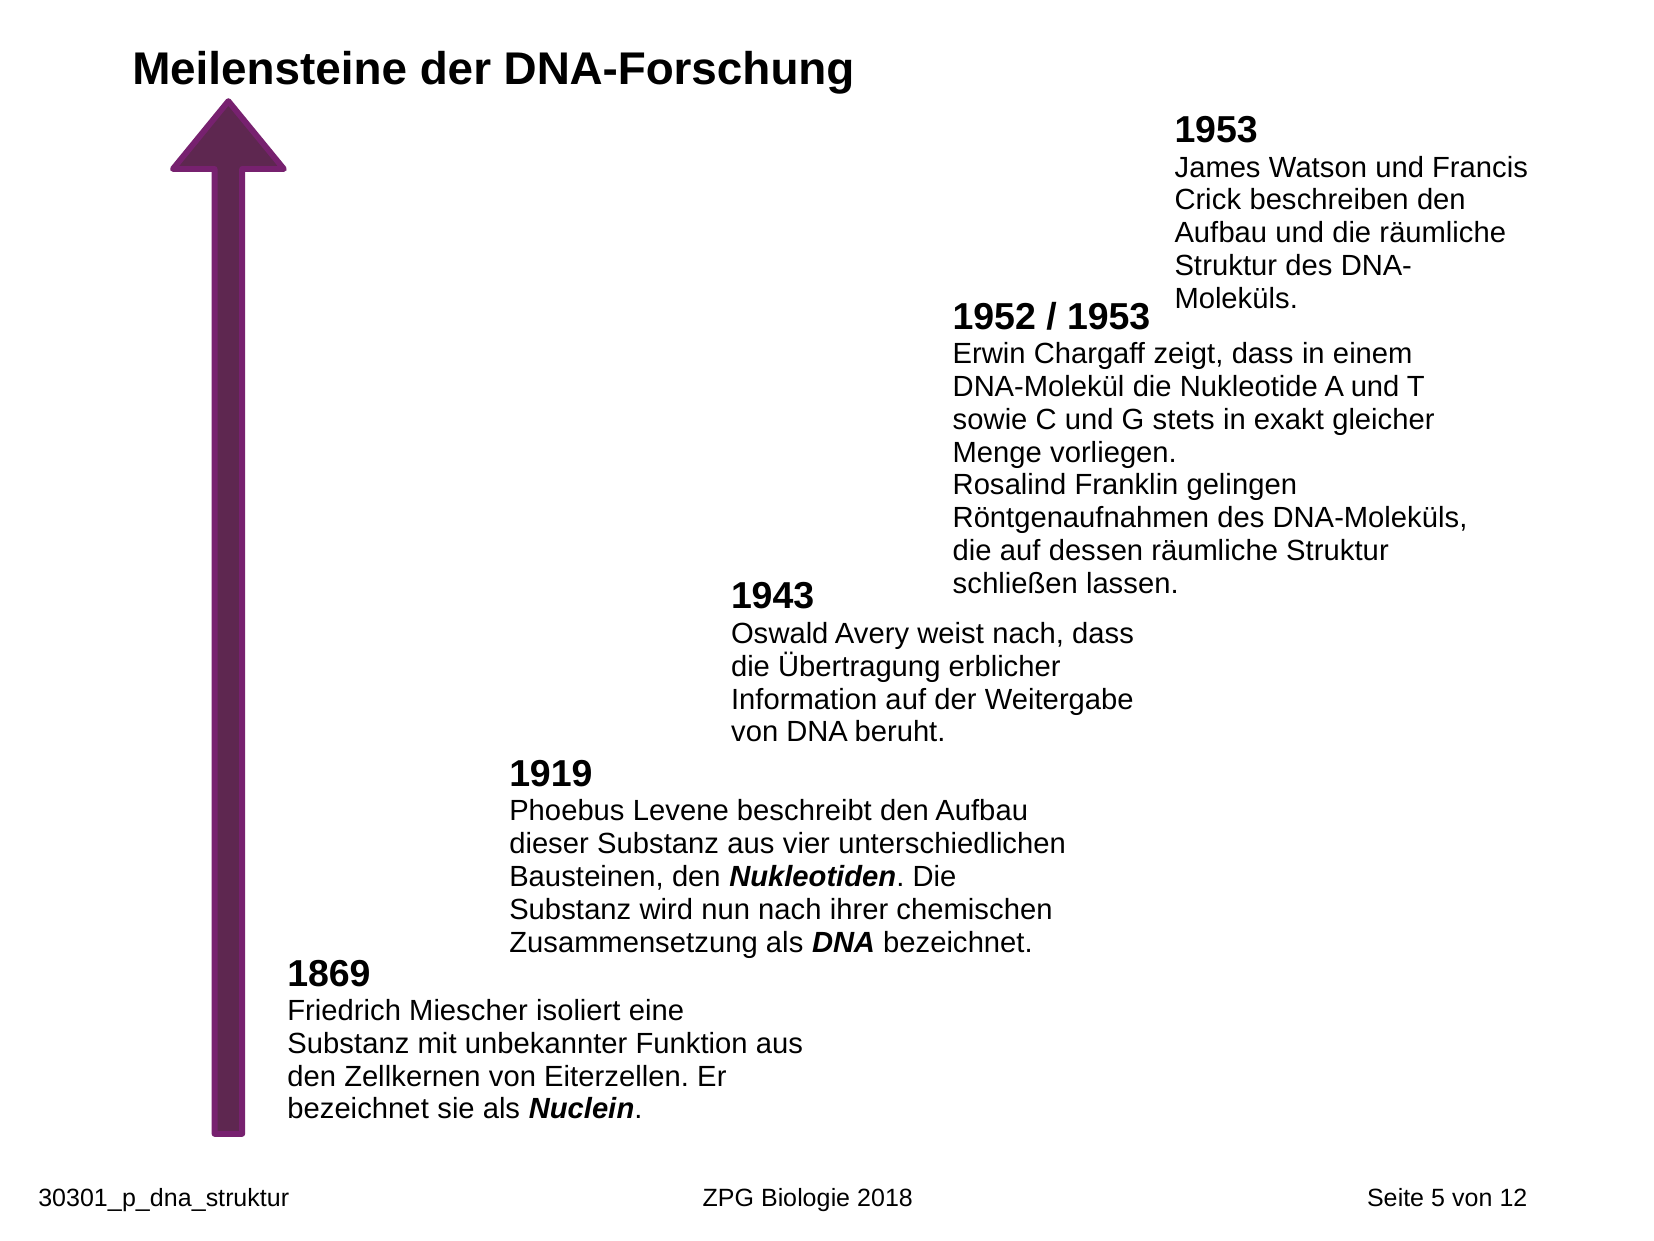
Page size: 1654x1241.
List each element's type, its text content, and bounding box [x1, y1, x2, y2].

text_box 30301_p_dna_struktur ZPG Biologie 2018 Seite 5 von 12 [23, 1176, 1619, 1220]
text_box 1952 / 1953 Erwin Chargaff zeigt, dass in einem DNA-Molekül die Nukleotide A und T sowie C und G stets in exakt gleicher Menge vorliegen. Rosalind Franklin gelingen Röntgenaufnahmen des DNA-Moleküls, die auf dessen räumliche Struktur schließen lassen. [937, 287, 1504, 607]
text_box 1919 Phoebus Levene beschreibt den Aufbau dieser Substanz aus vier unterschiedlichen Bausteinen, den Nukleotiden. Die Substanz wird nun nach ihrer chemischen Zusammensetzung als DNA bezeichnet. [494, 745, 1083, 966]
text_box 1943 Oswald Avery weist nach, dass die Übertragung erblicher Information auf der Weitergabe von DNA beruht. [716, 567, 1194, 756]
text_box Meilensteine der DNA-Forschung [117, 35, 1437, 102]
text_box 1953 James Watson und Francis Crick beschreiben den Aufbau und die räumliche Struktur des DNA-Moleküls. [1159, 101, 1548, 322]
text_box 1869 Friedrich Miescher isoliert eine Substanz mit unbekannter Funktion aus den Zellkernen von Eiterzellen. Er bezeichnet sie als Nuclein. [272, 944, 828, 1133]
text_box [172, 101, 284, 1134]
